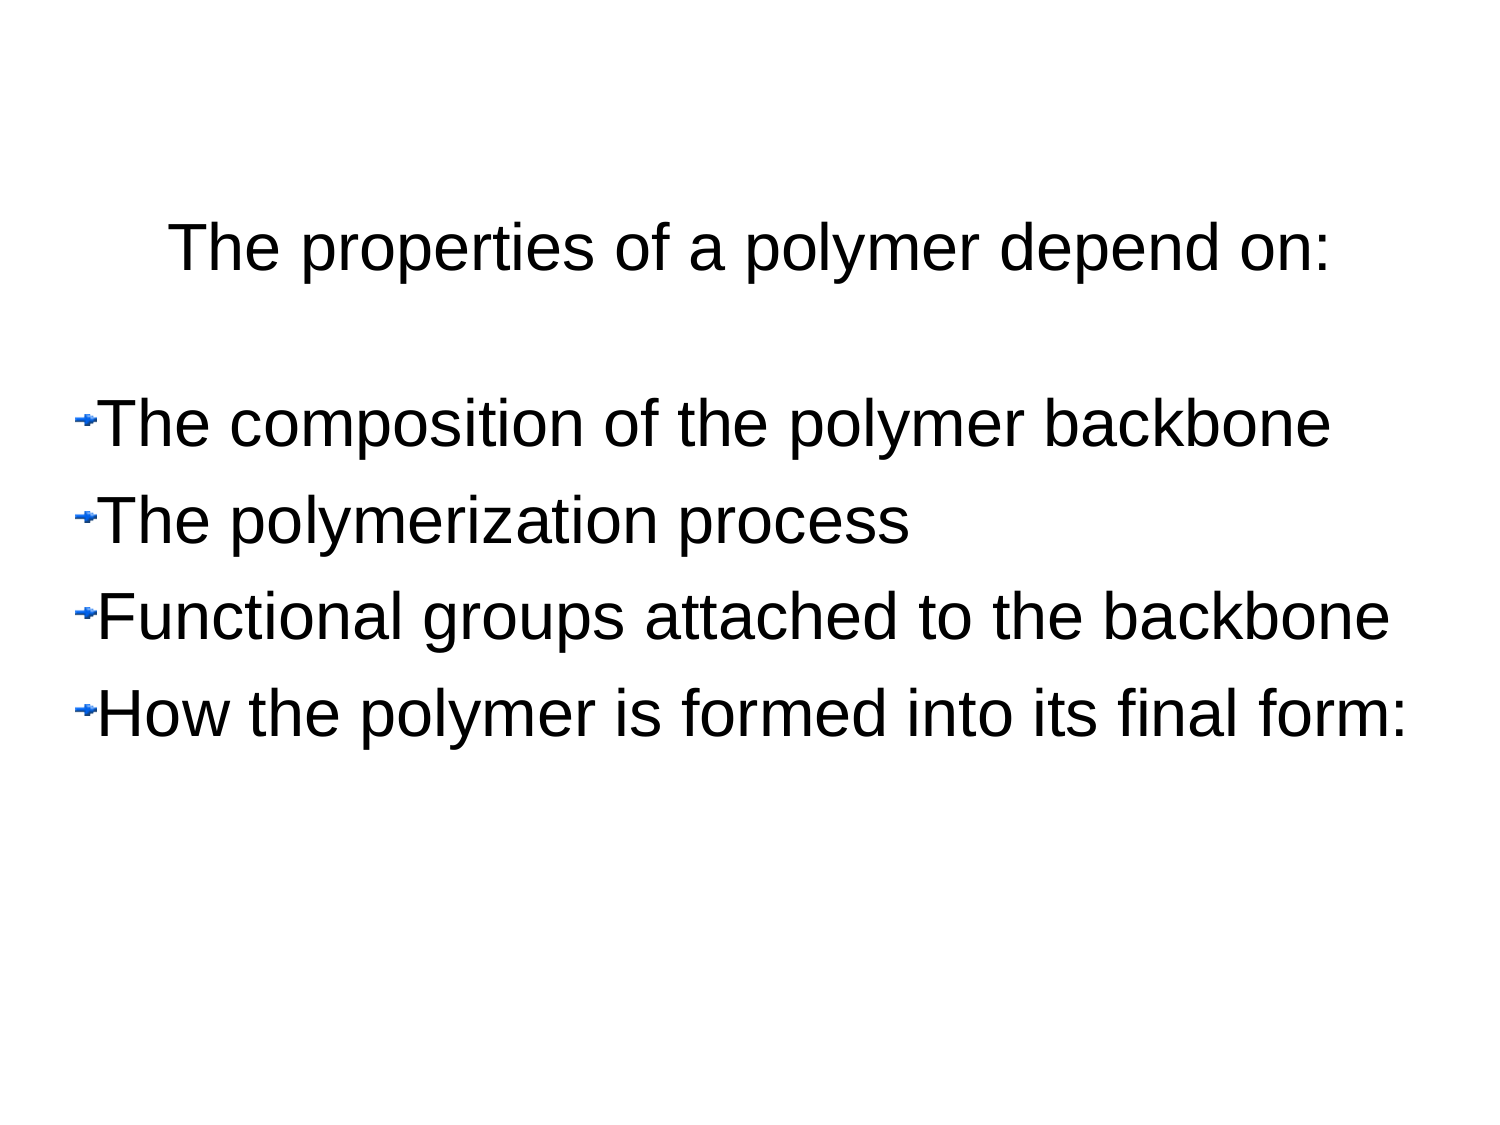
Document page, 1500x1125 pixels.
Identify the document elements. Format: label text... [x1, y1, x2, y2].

subtitle The properties of a polymer depend on: The composition of the polymer backbone The polymerization process Functional groups attached to the backbone How the polymer is formed into its final form: [75, 45, 1426, 1005]
